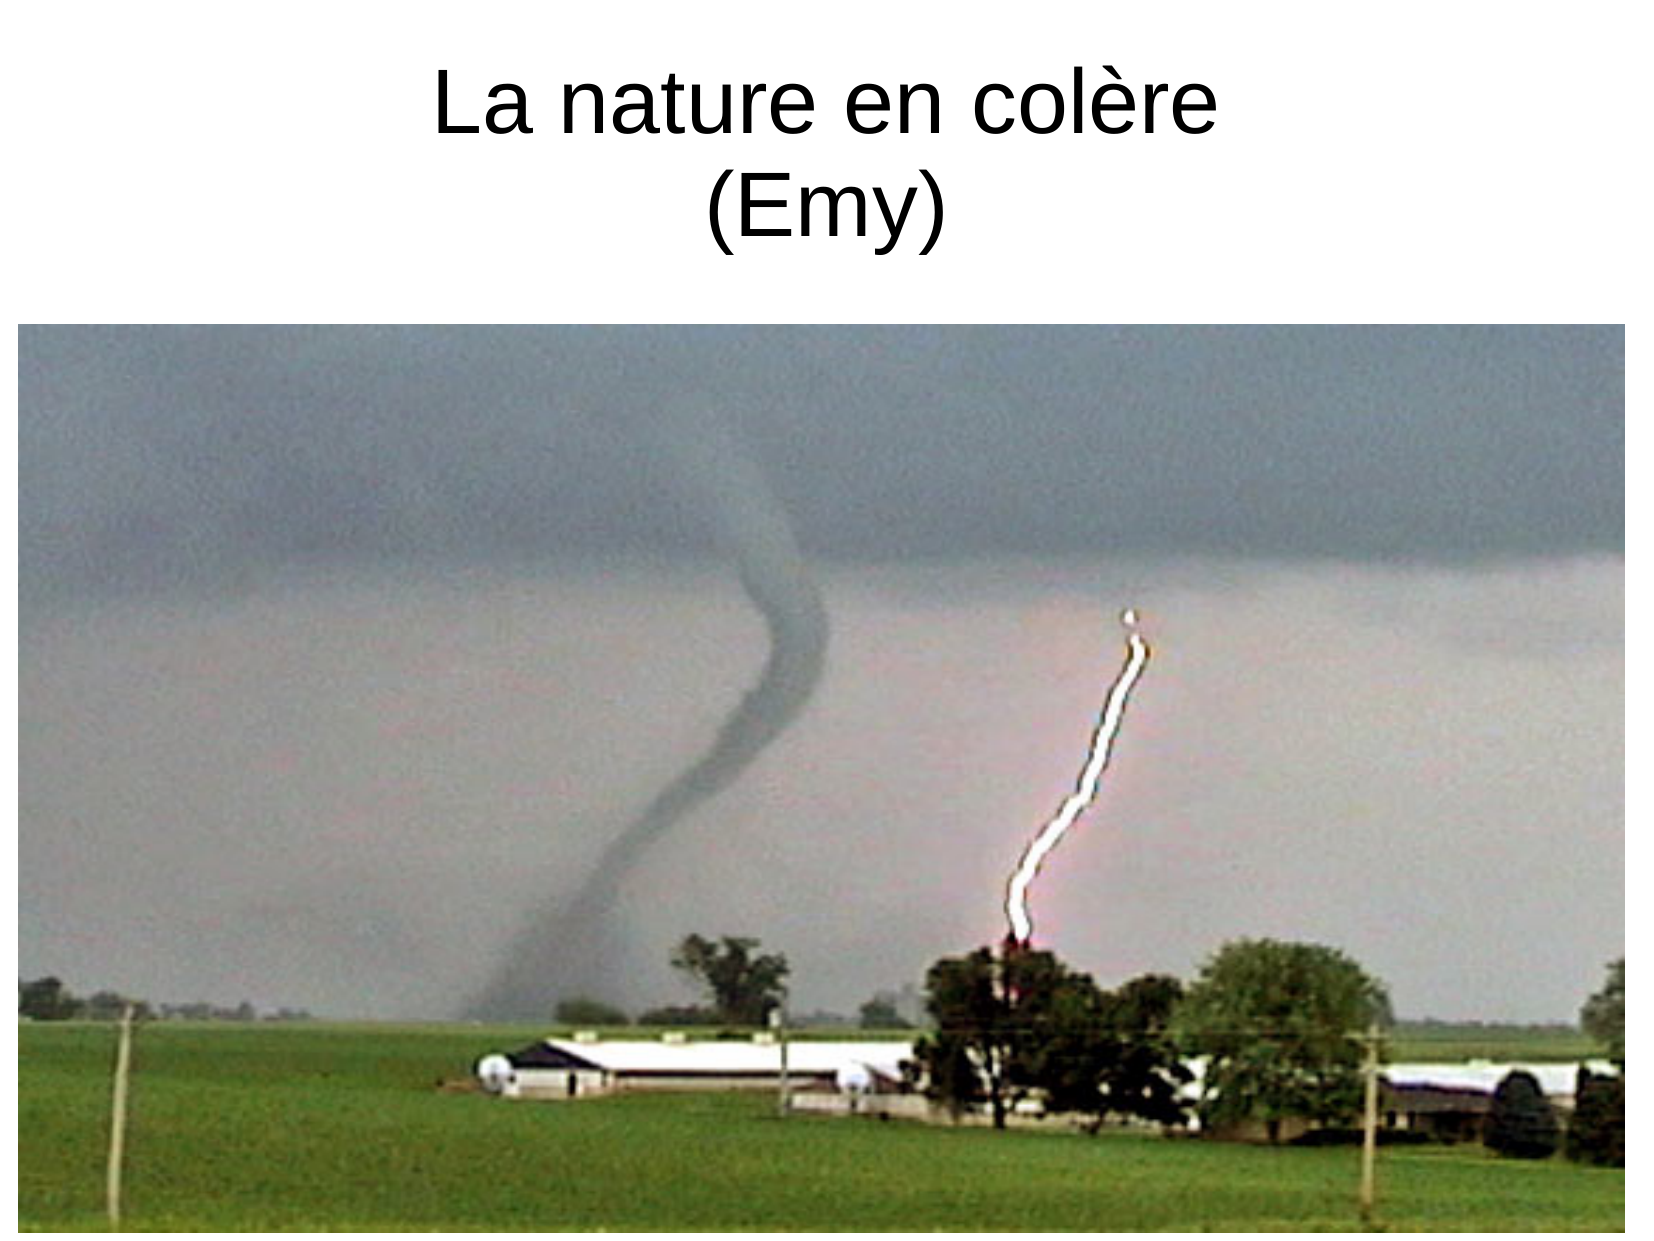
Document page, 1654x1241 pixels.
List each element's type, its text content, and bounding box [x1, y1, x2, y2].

picture [18, 324, 1625, 1233]
title La nature en colère (Emy) [82, 49, 1571, 257]
